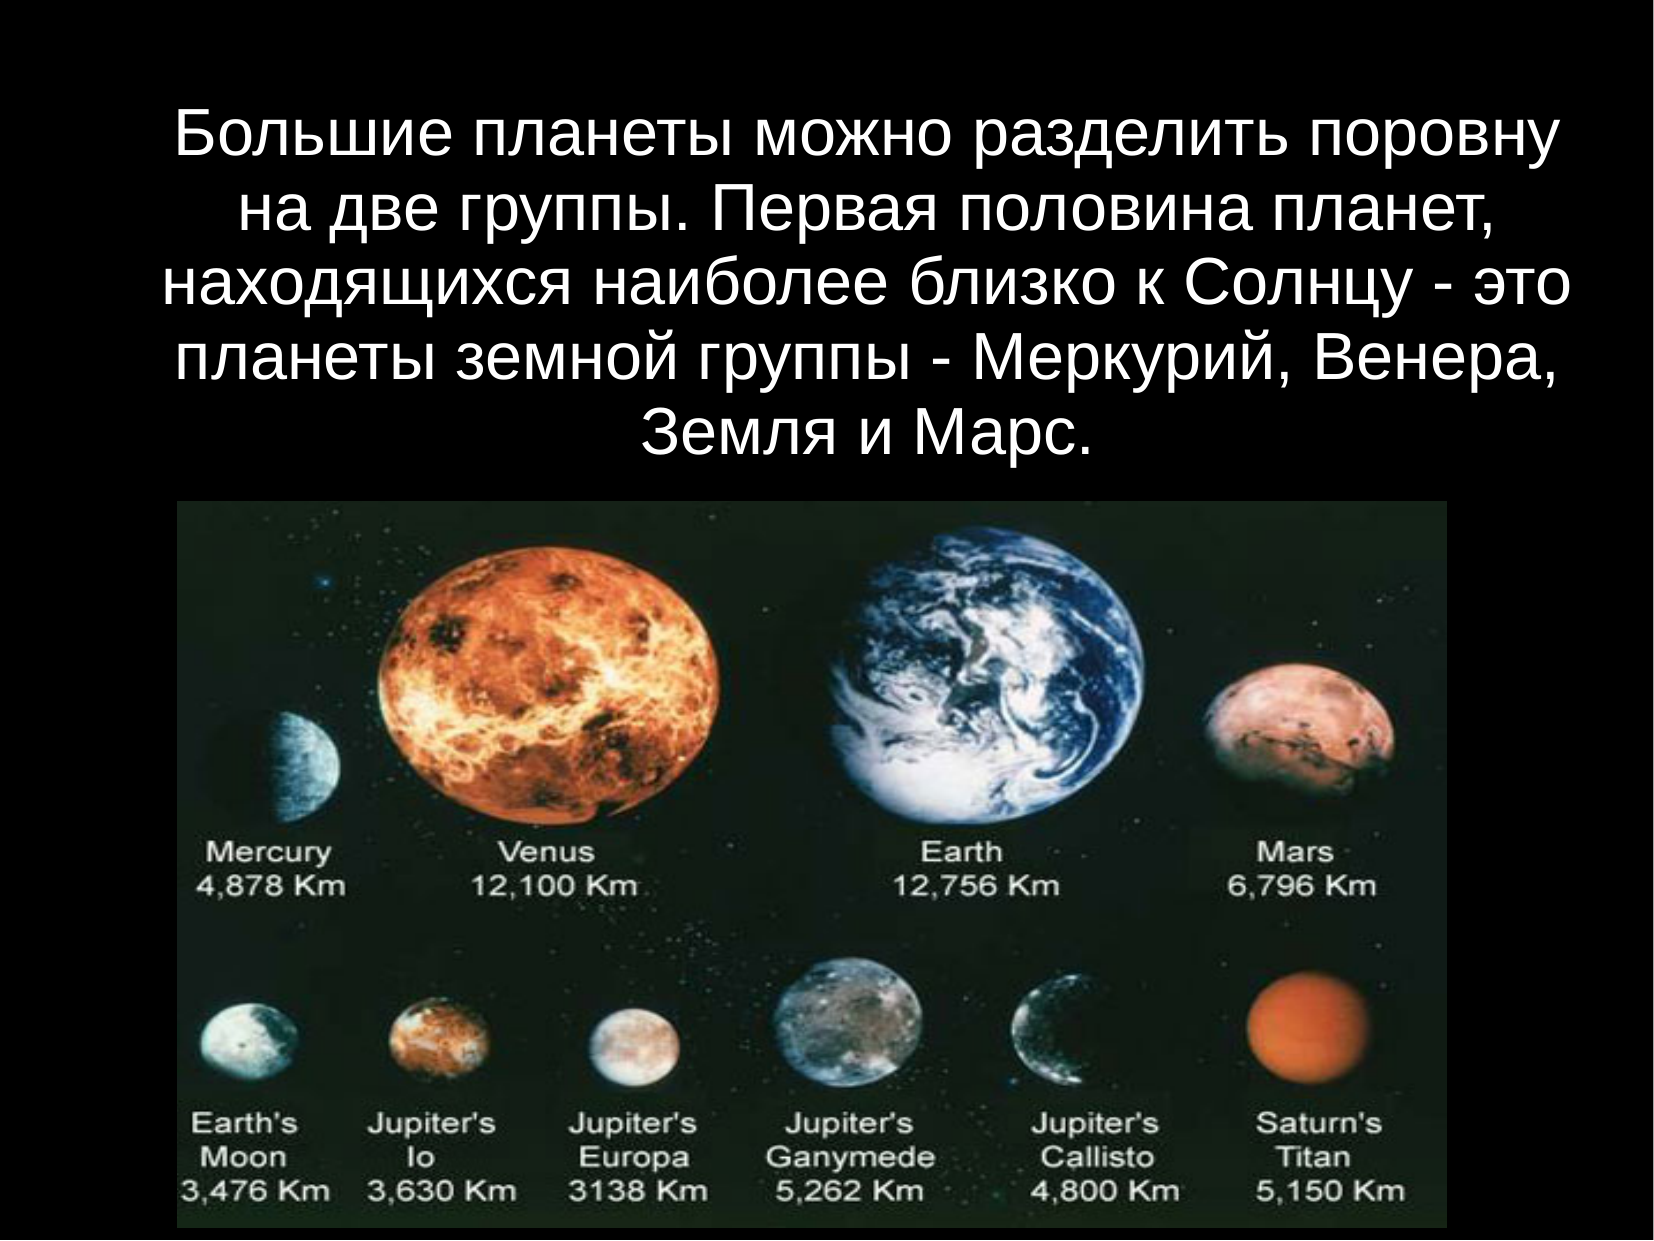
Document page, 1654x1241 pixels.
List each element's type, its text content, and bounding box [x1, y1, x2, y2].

picture [177, 501, 1447, 1228]
subtitle Большие планеты можно разделить поровну на две группы. Первая половина планет, находящихся наиболее близко к Солнцу - это планеты земной группы - Меркурий, Венера, Земля и Марс. [141, 90, 1595, 473]
